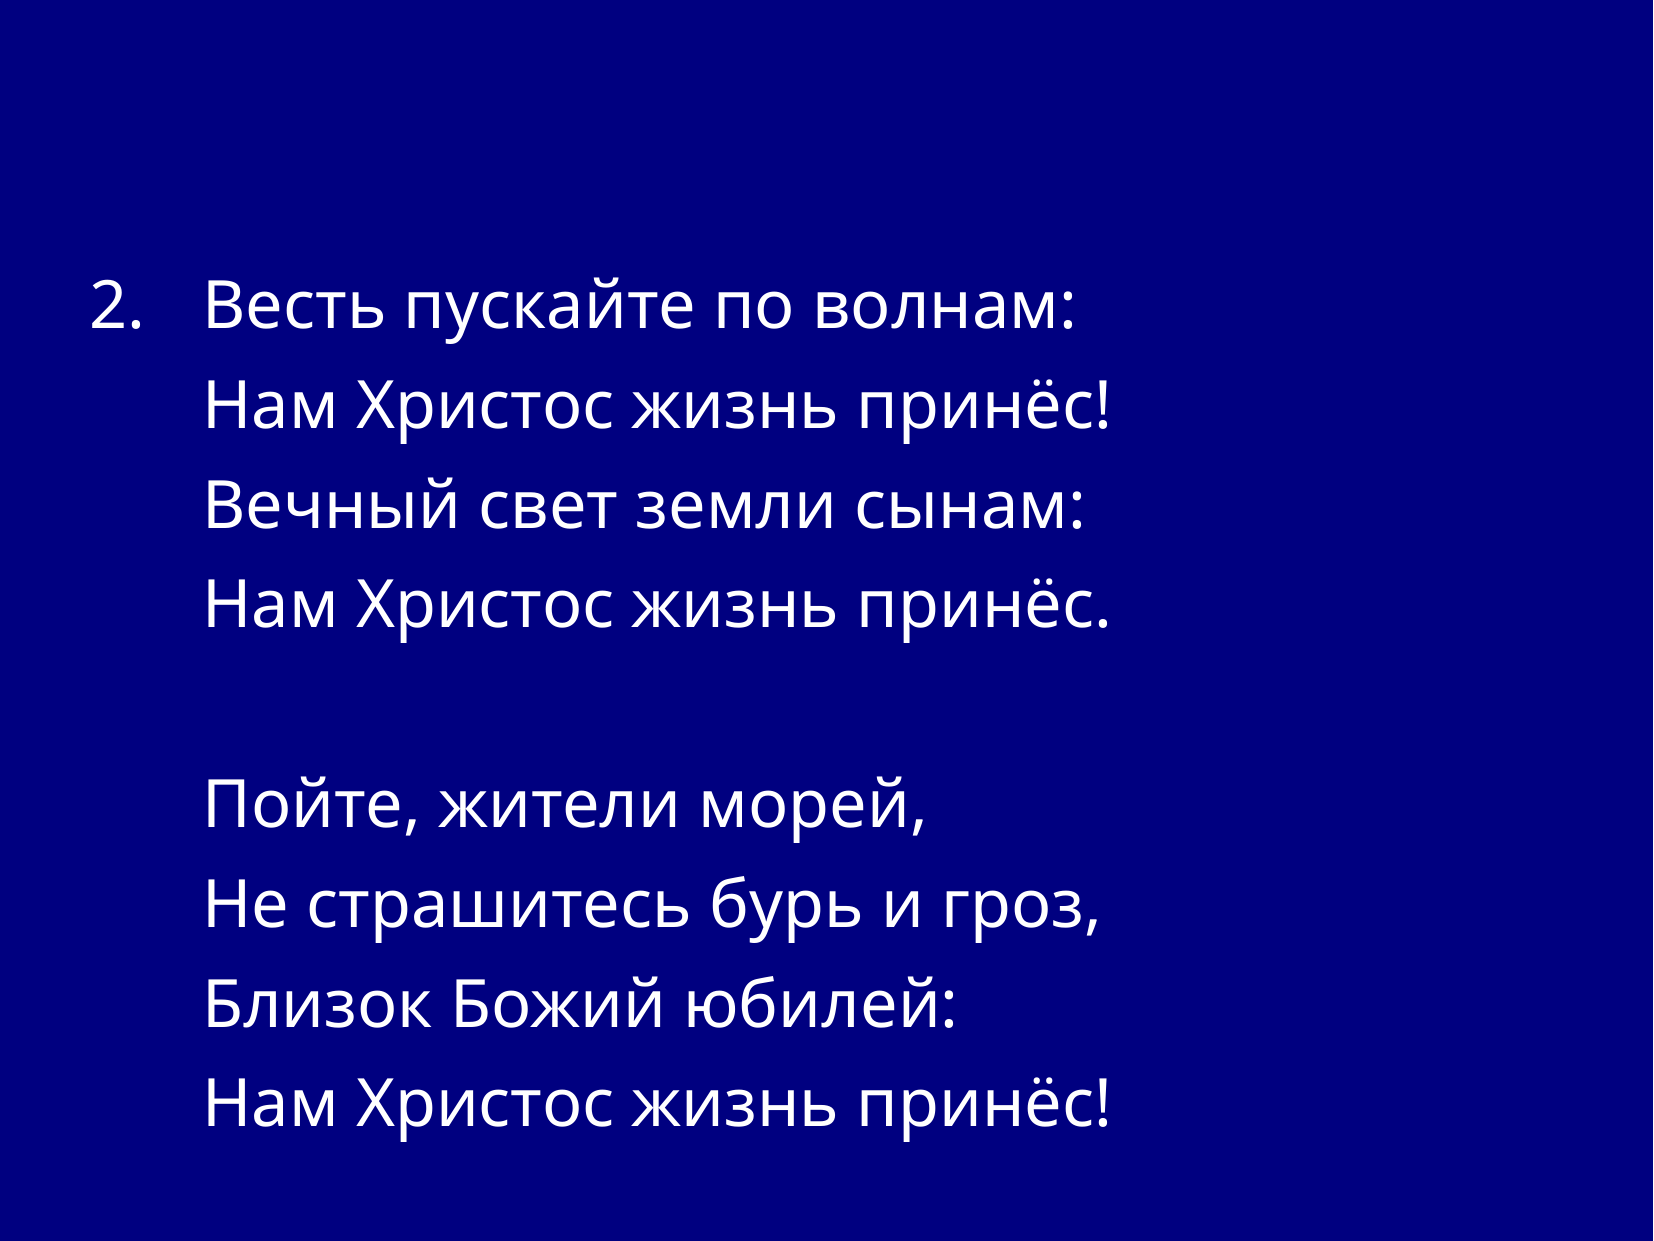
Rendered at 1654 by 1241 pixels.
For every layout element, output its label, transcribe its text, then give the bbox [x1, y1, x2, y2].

text_box 2. Весть пускайте по волнам: Нам Христос жизнь принёс! Вечный свет земли сынам: Нам Христос жизнь принёс. Пойте, жители морей, Не страшитесь бурь и гроз, Близок Божий юбилей: Нам Христос жизнь принёс! [75, 150, 1576, 1163]
